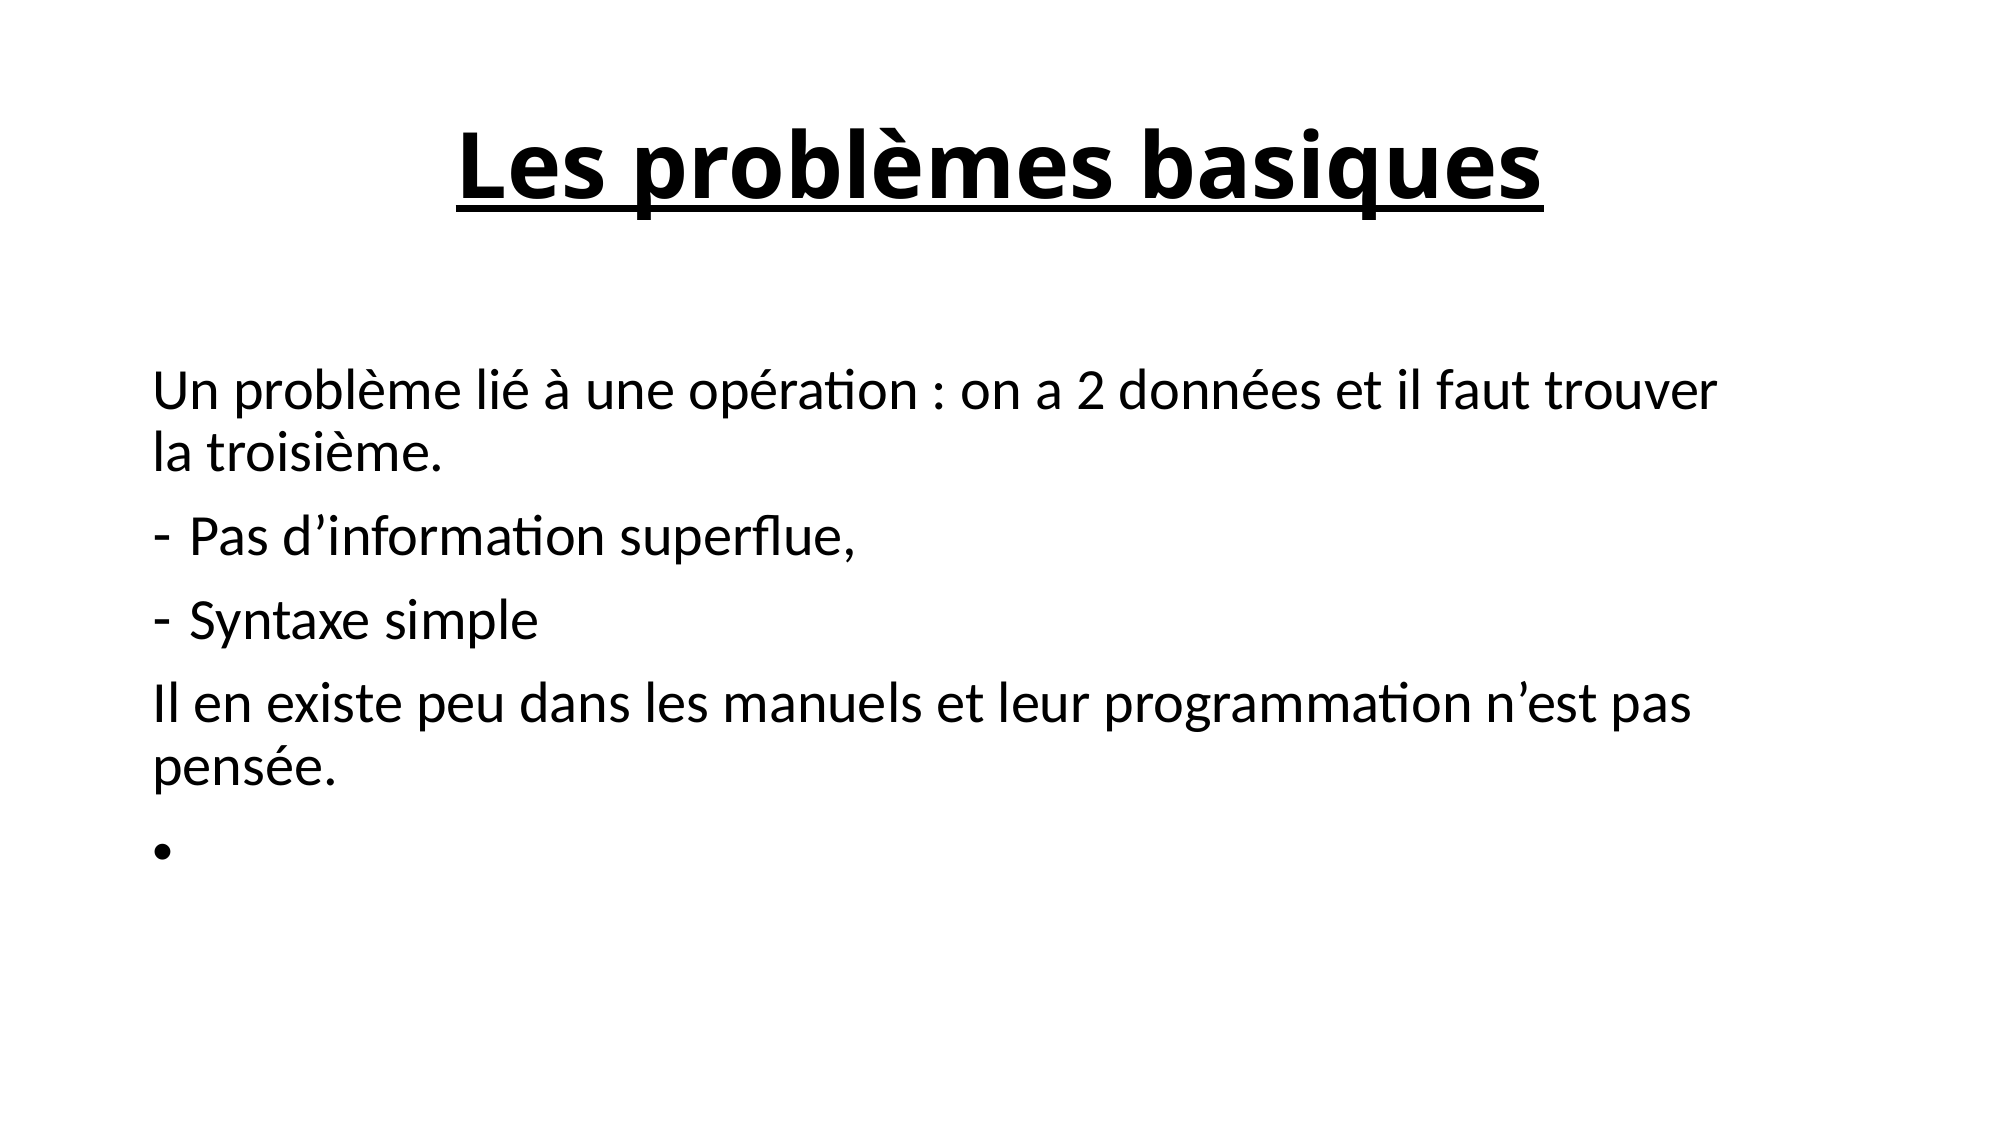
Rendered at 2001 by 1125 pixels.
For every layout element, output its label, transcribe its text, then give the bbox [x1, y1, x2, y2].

title Les problèmes basiques [137, 59, 1863, 278]
list Un problème lié à une opération : on a 2 données et il faut trouver la troisième. Pas d’information superflue, Syntaxe simple Il en existe peu dans les manuels et leur programmation n’est pas pensée. [137, 351, 1771, 1066]
